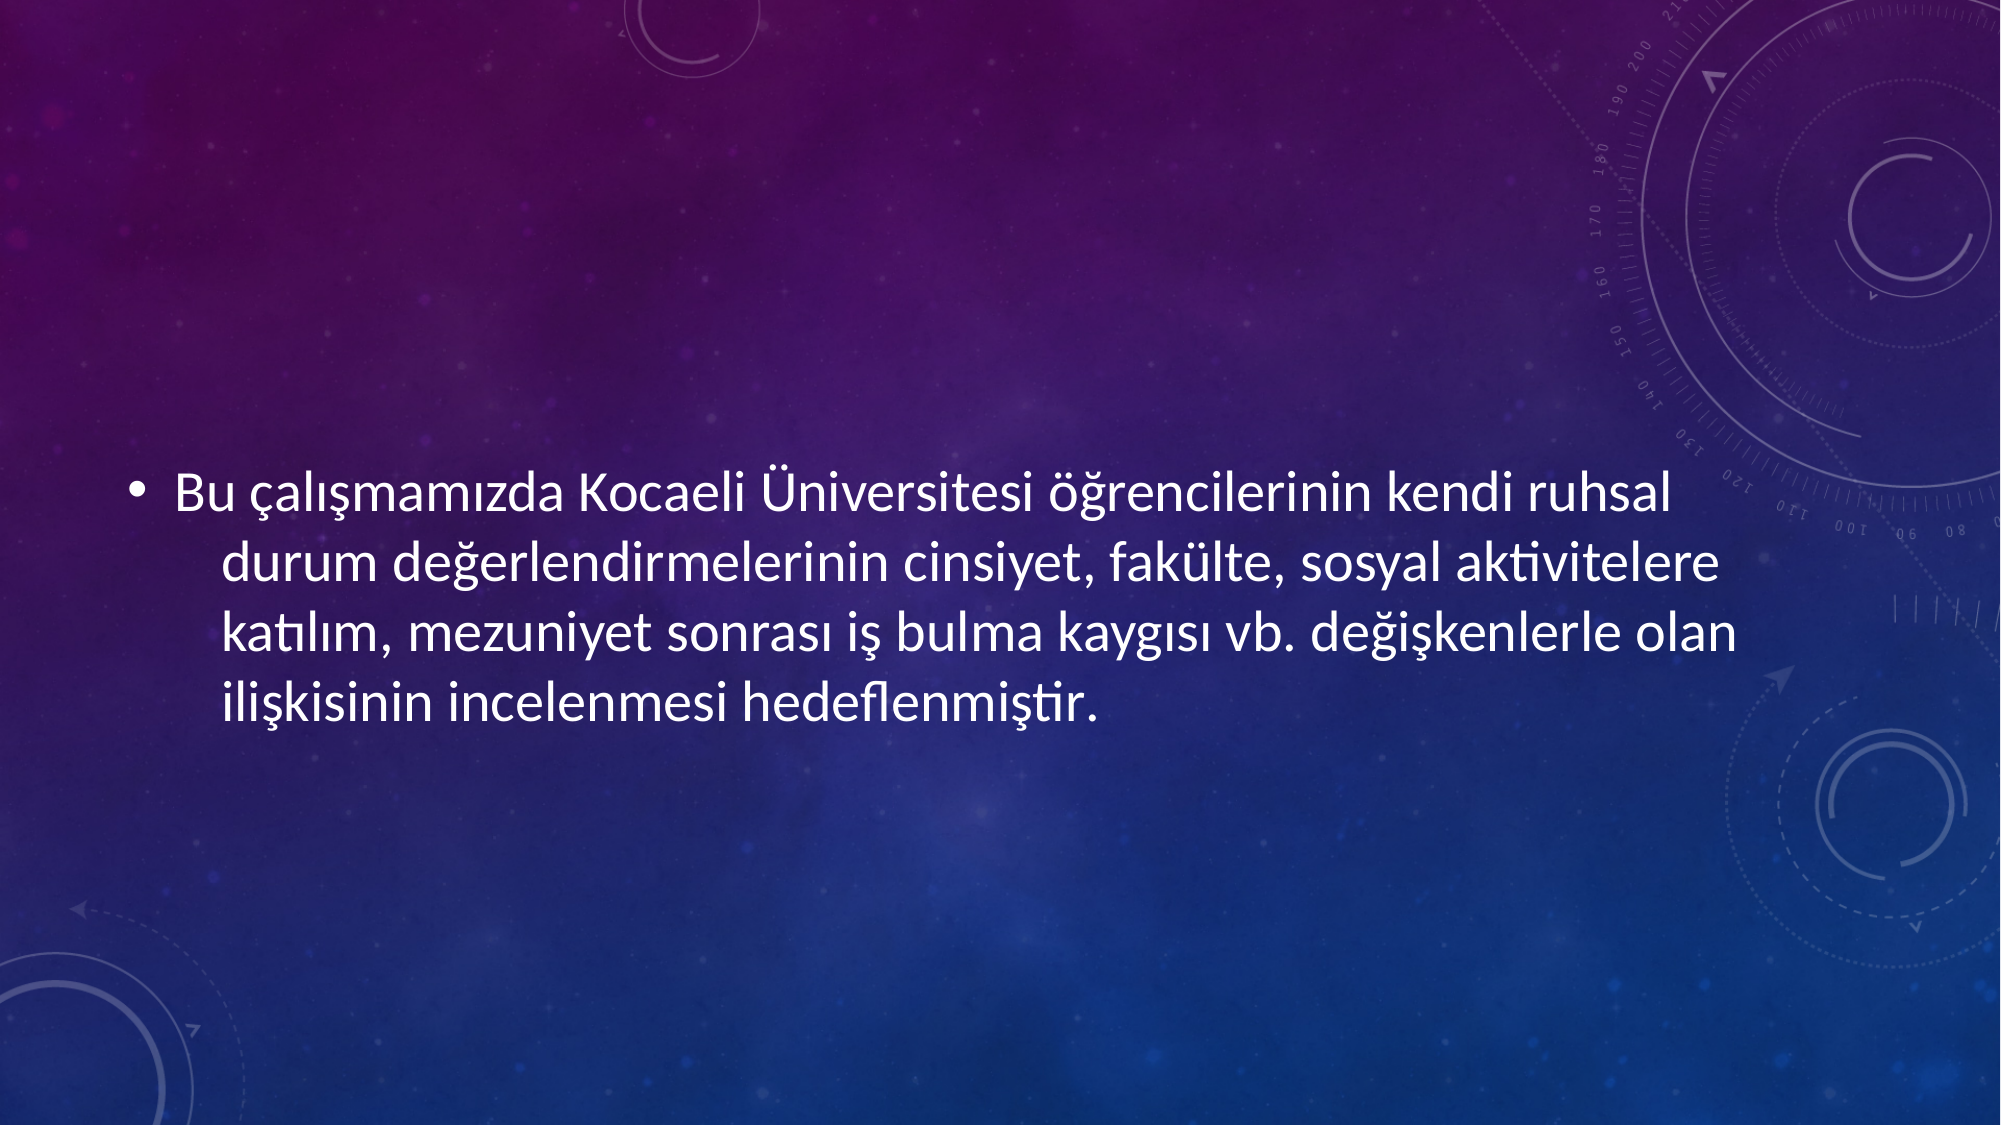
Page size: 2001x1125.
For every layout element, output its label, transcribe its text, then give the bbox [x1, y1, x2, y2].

list Bu çalışmamızda Kocaeli Üniversitesi öğrencilerinin kendi ruhsal durum değerlendirmelerinin cinsiyet, fakülte, sosyal aktivitelere katılım, mezuniyet sonrası iş bulma kaygısı vb. değişkenlerle olan ilişkisinin incelenmesi hedeflenmiştir. [112, 236, 1775, 951]
